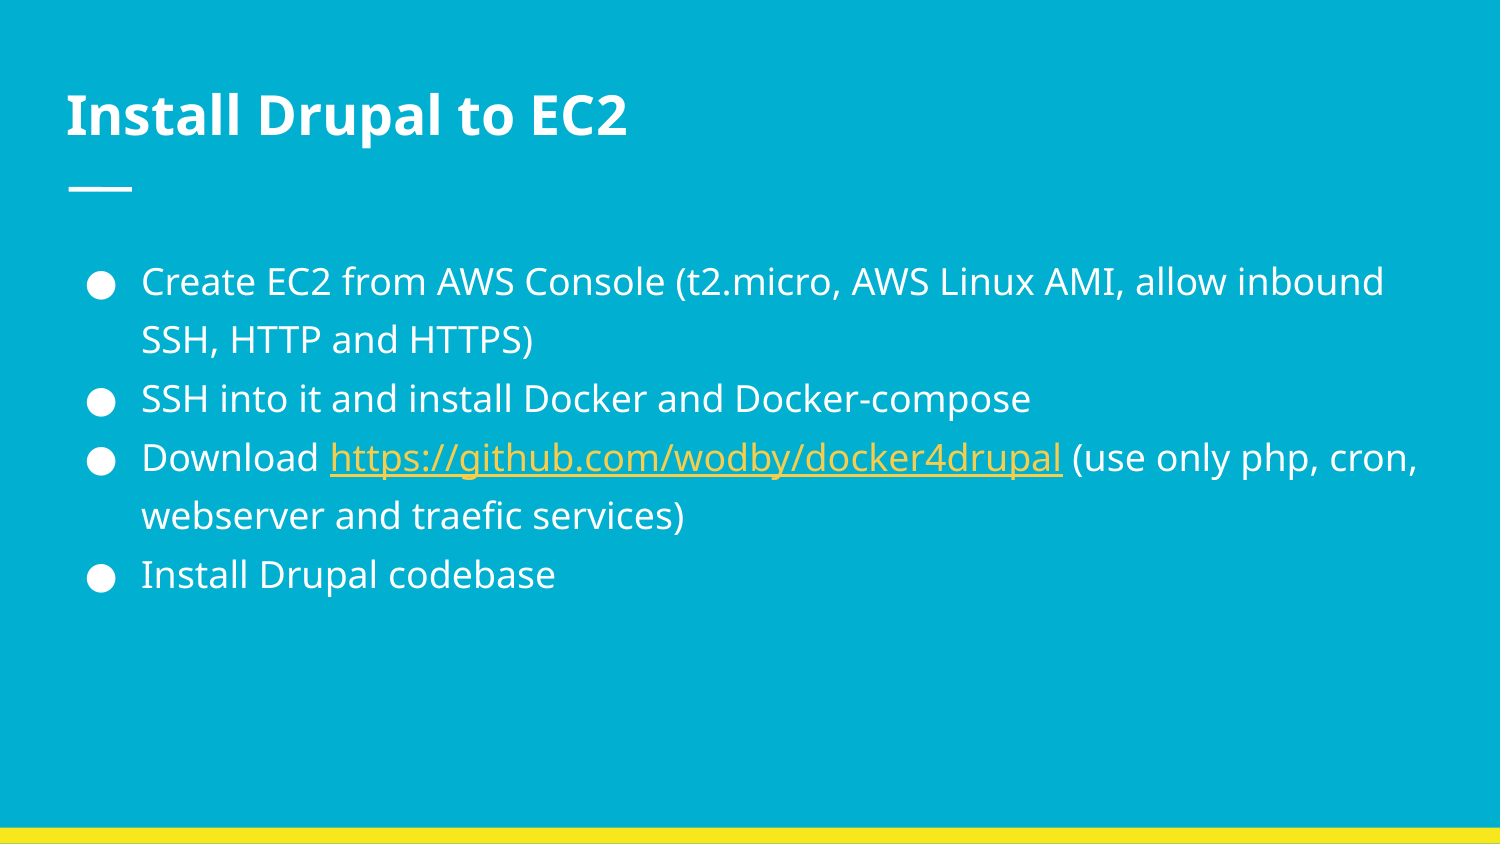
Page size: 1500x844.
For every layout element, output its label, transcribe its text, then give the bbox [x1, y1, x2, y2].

title Install Drupal to EC2 [51, 61, 1449, 167]
list Create EC2 from AWS Console (t2.micro, AWS Linux AMI, allow inbound SSH, HTTP and HTTPS) SSH into it and install Docker and Docker-compose Download https://github.com/wodby/docker4drupal (use only php, cron, webserver and traefic services) Install Drupal codebase [51, 232, 1449, 750]
